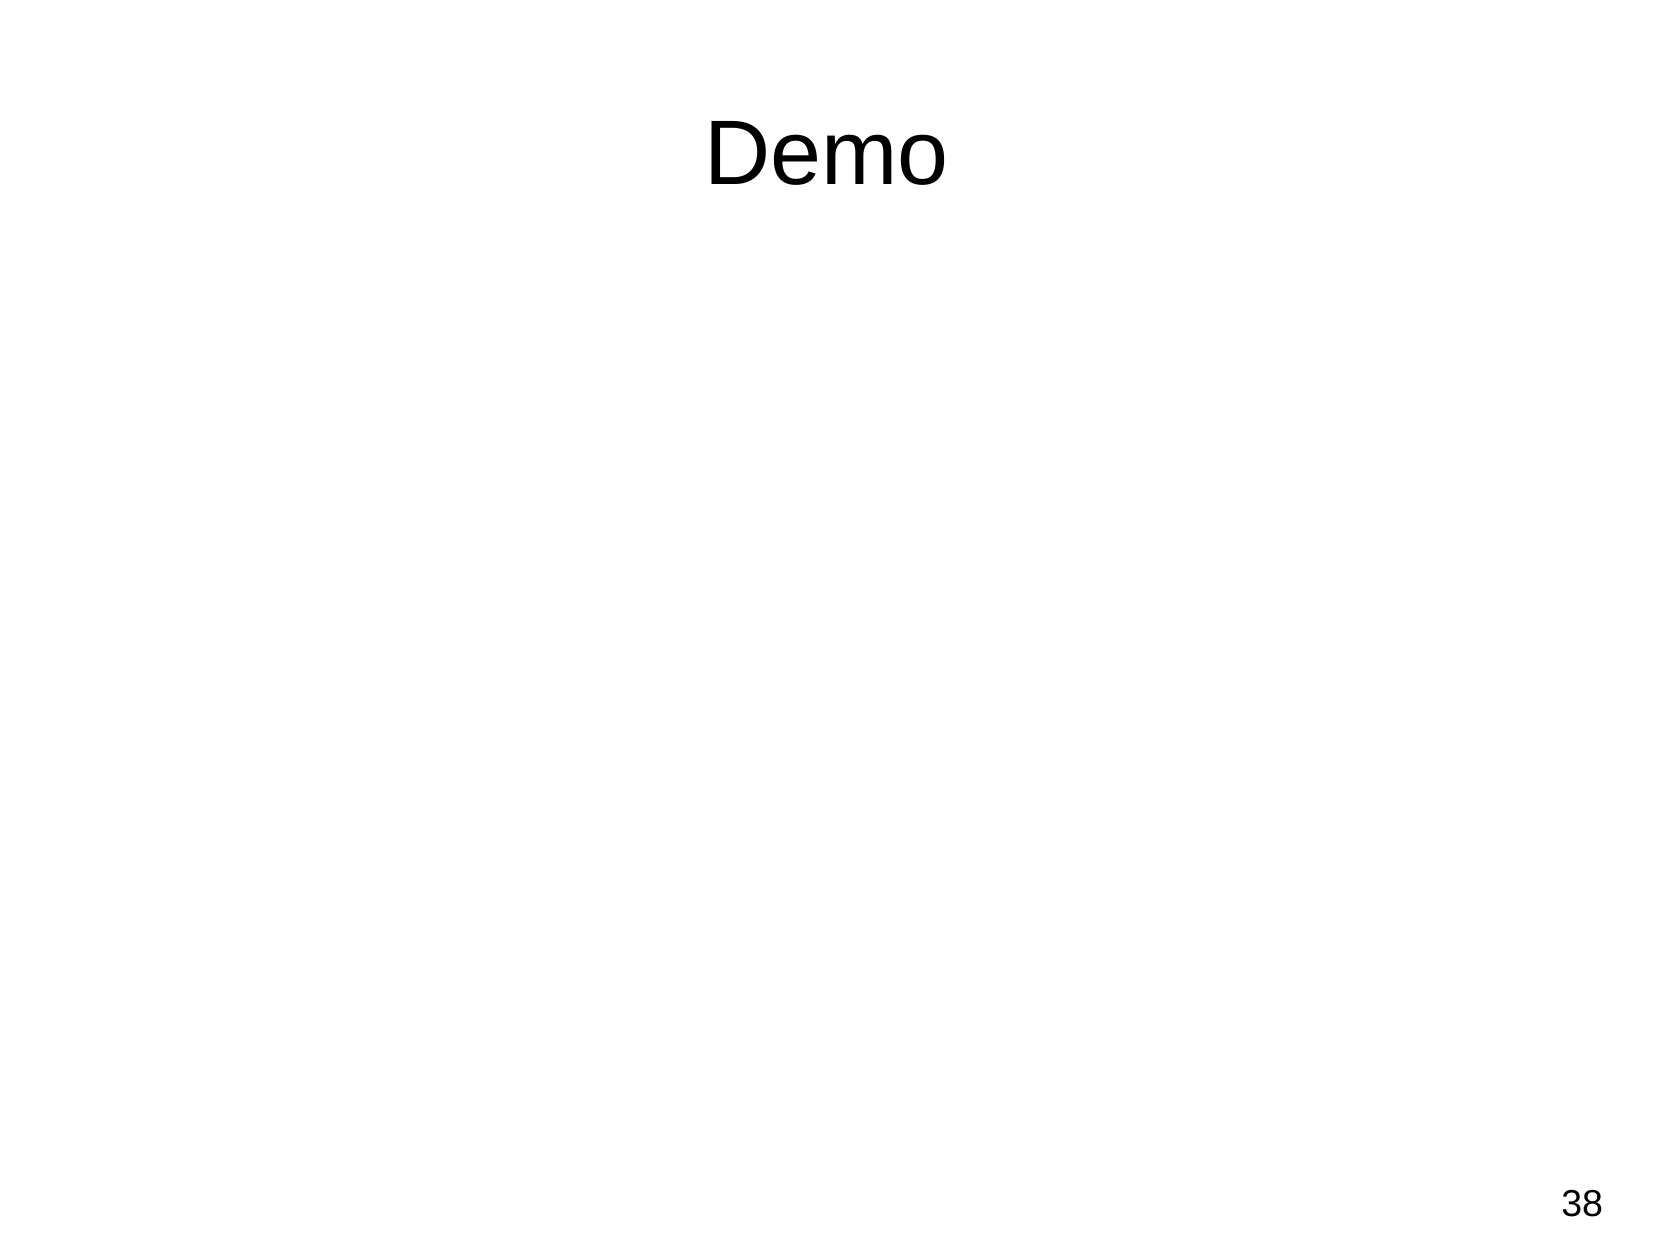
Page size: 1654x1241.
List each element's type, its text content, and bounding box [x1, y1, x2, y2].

text_box 38 [1546, 1174, 1619, 1232]
title Demo [82, 49, 1571, 257]
